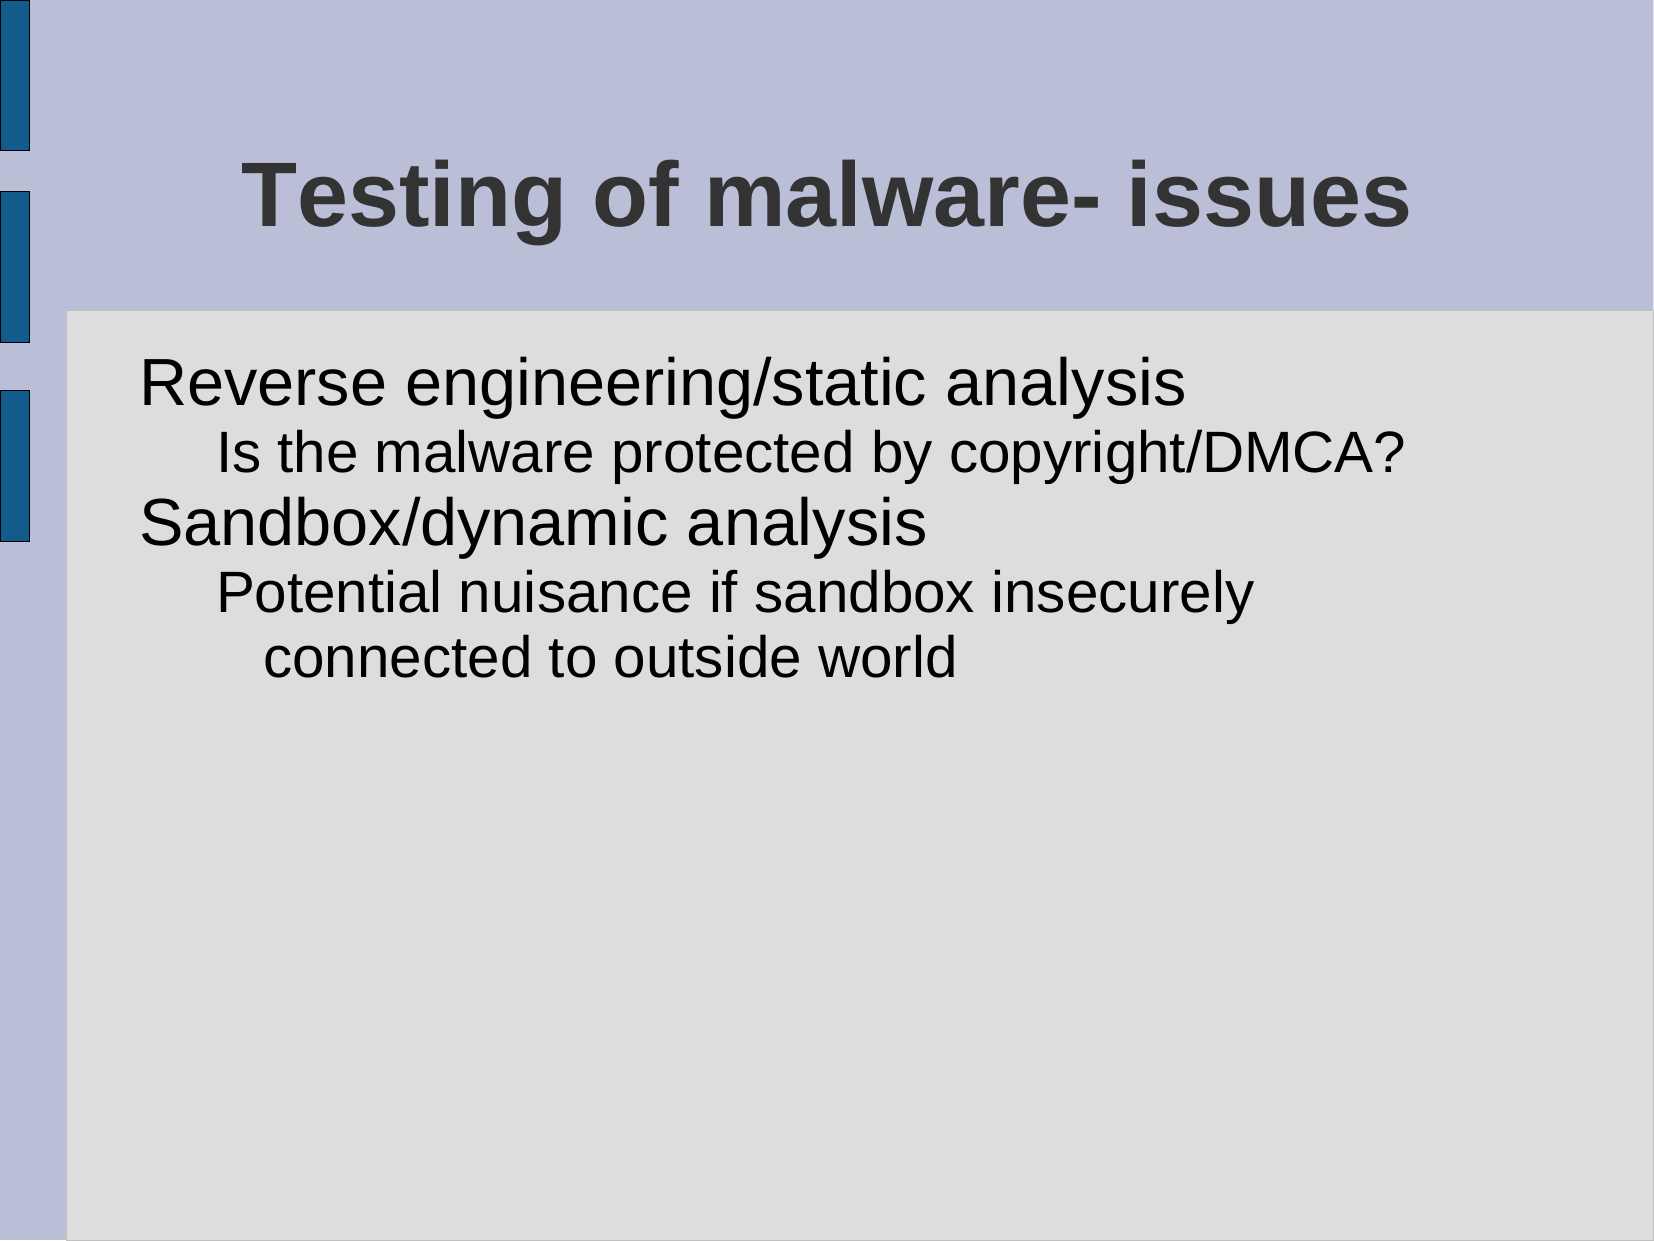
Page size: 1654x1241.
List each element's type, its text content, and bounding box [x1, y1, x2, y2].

list Reverse engineering/static analysis Is the malware protected by copyright/DMCA? Sandbox/dynamic analysis Potential nuisance if sandbox insecurely connected to outside world [121, 344, 1534, 1112]
title Testing of malware- issues [121, 98, 1534, 291]
